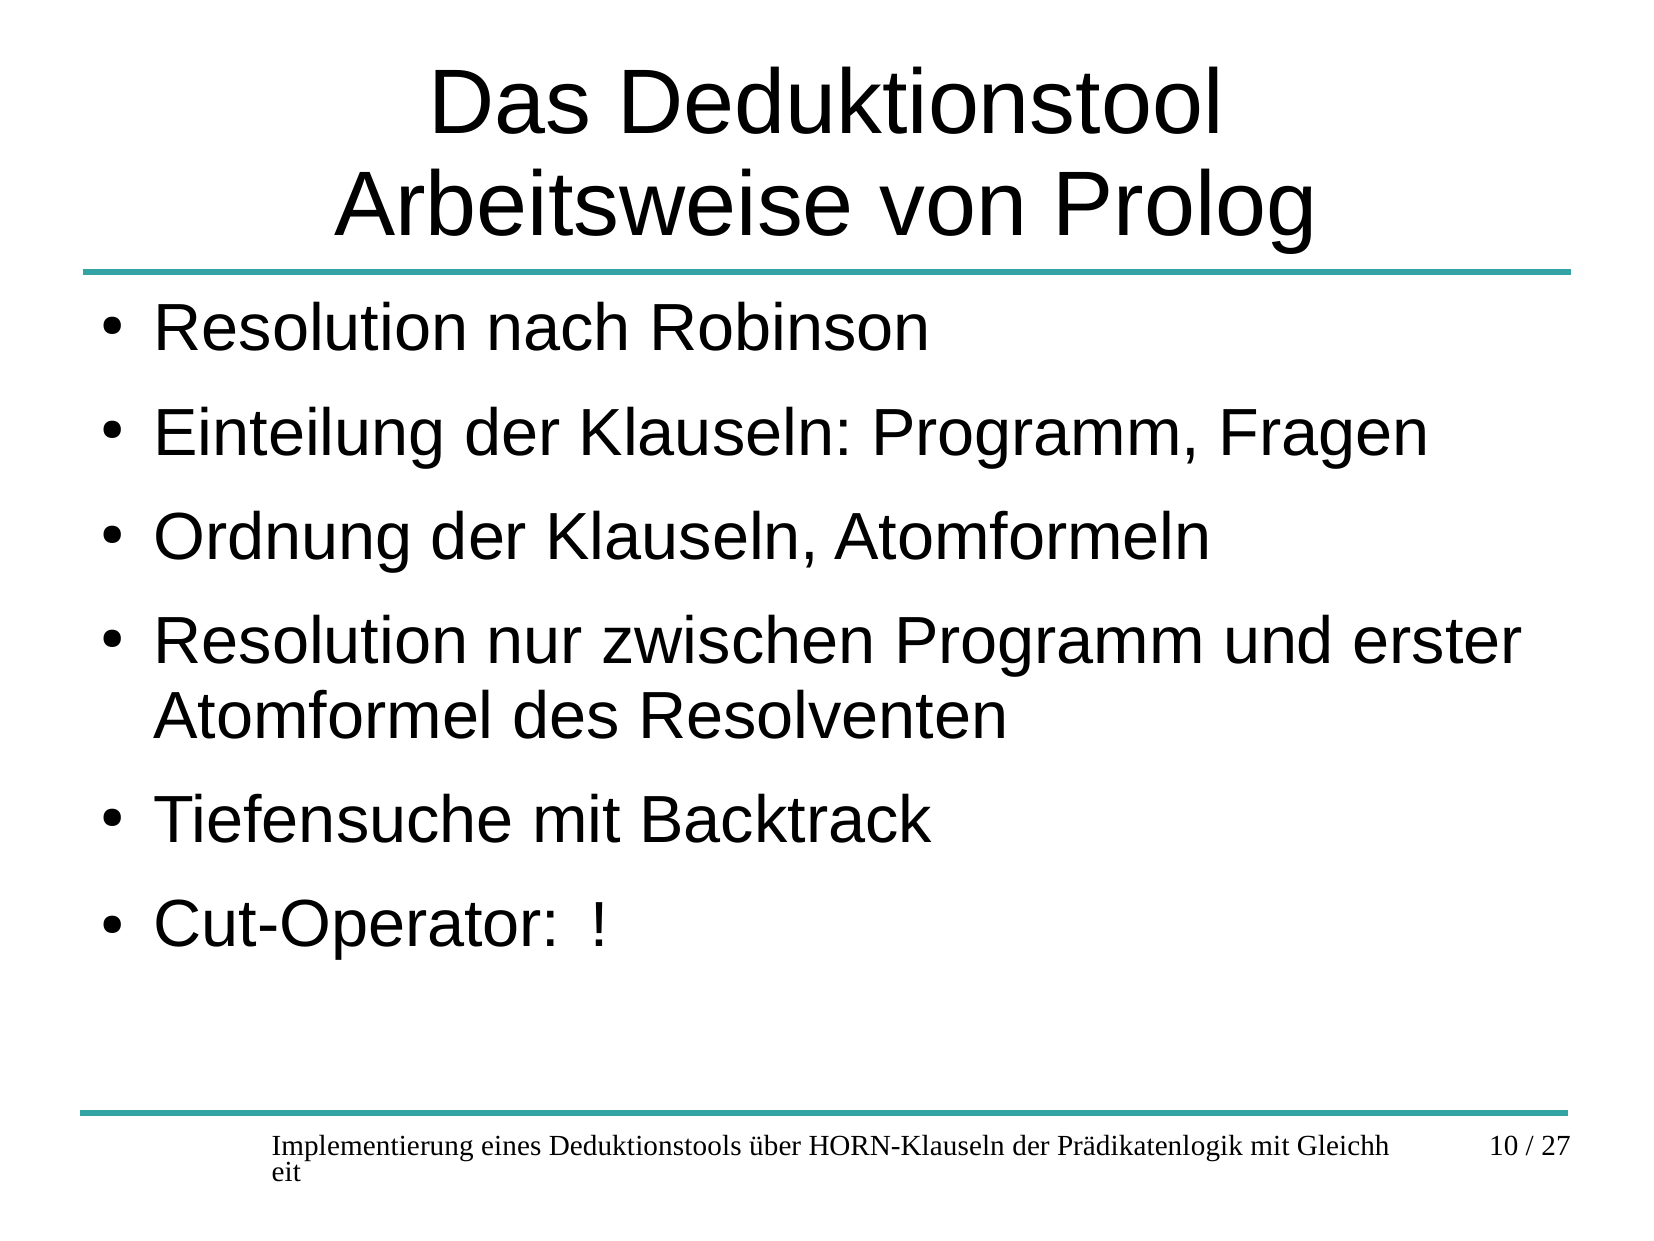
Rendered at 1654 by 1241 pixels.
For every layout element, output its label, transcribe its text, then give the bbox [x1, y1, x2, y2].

list Resolution nach Robinson Einteilung der Klauseln: Programm, Fragen Ordnung der Klauseln, Atomformeln Resolution nur zwischen Programm und erster Atomformel des Resolventen Tiefensuche mit Backtrack Cut-Operator: ! [82, 290, 1538, 1099]
title Das Deduktionstool Arbeitsweise von Prolog [82, 49, 1571, 257]
